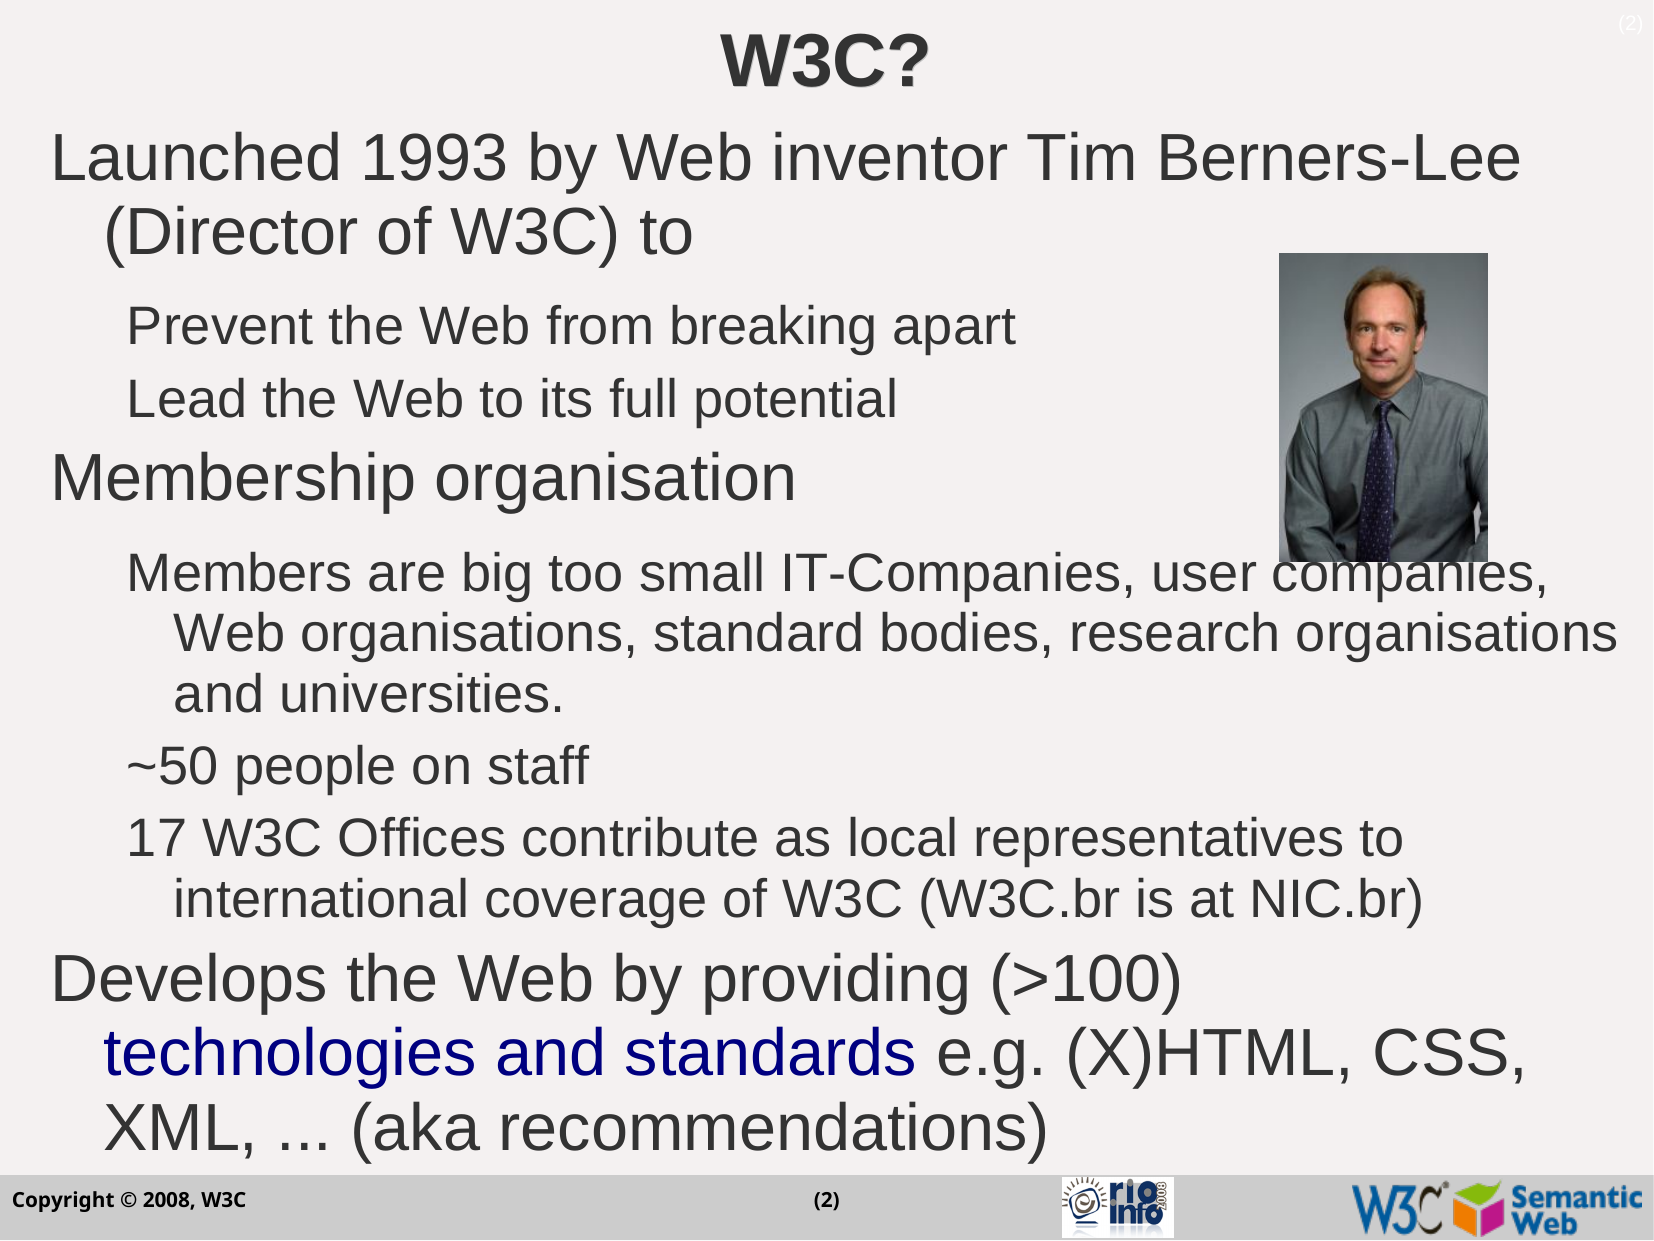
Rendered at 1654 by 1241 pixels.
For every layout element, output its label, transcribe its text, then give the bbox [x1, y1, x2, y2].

picture [1352, 1178, 1642, 1237]
list Launched 1993 by Web inventor Tim Berners-Lee (Director of W3C) to Prevent the Web from breaking apart Lead the Web to its full potential Membership organisation Members are big too small IT-Companies, user companies, Web organisations, standard bodies, research organisations and universities. ~50 people on staff 17 W3C Offices contribute as local representatives to international coverage of W3C (W3C.br is at NIC.br) Develops the Web by providing (>100) technologies and standards e.g. (X)HTML, CSS, XML, ... (aka recommendations) [32, 119, 1627, 1165]
title W3C? [0, 0, 1654, 119]
picture [1279, 253, 1488, 562]
picture [1062, 1177, 1174, 1238]
